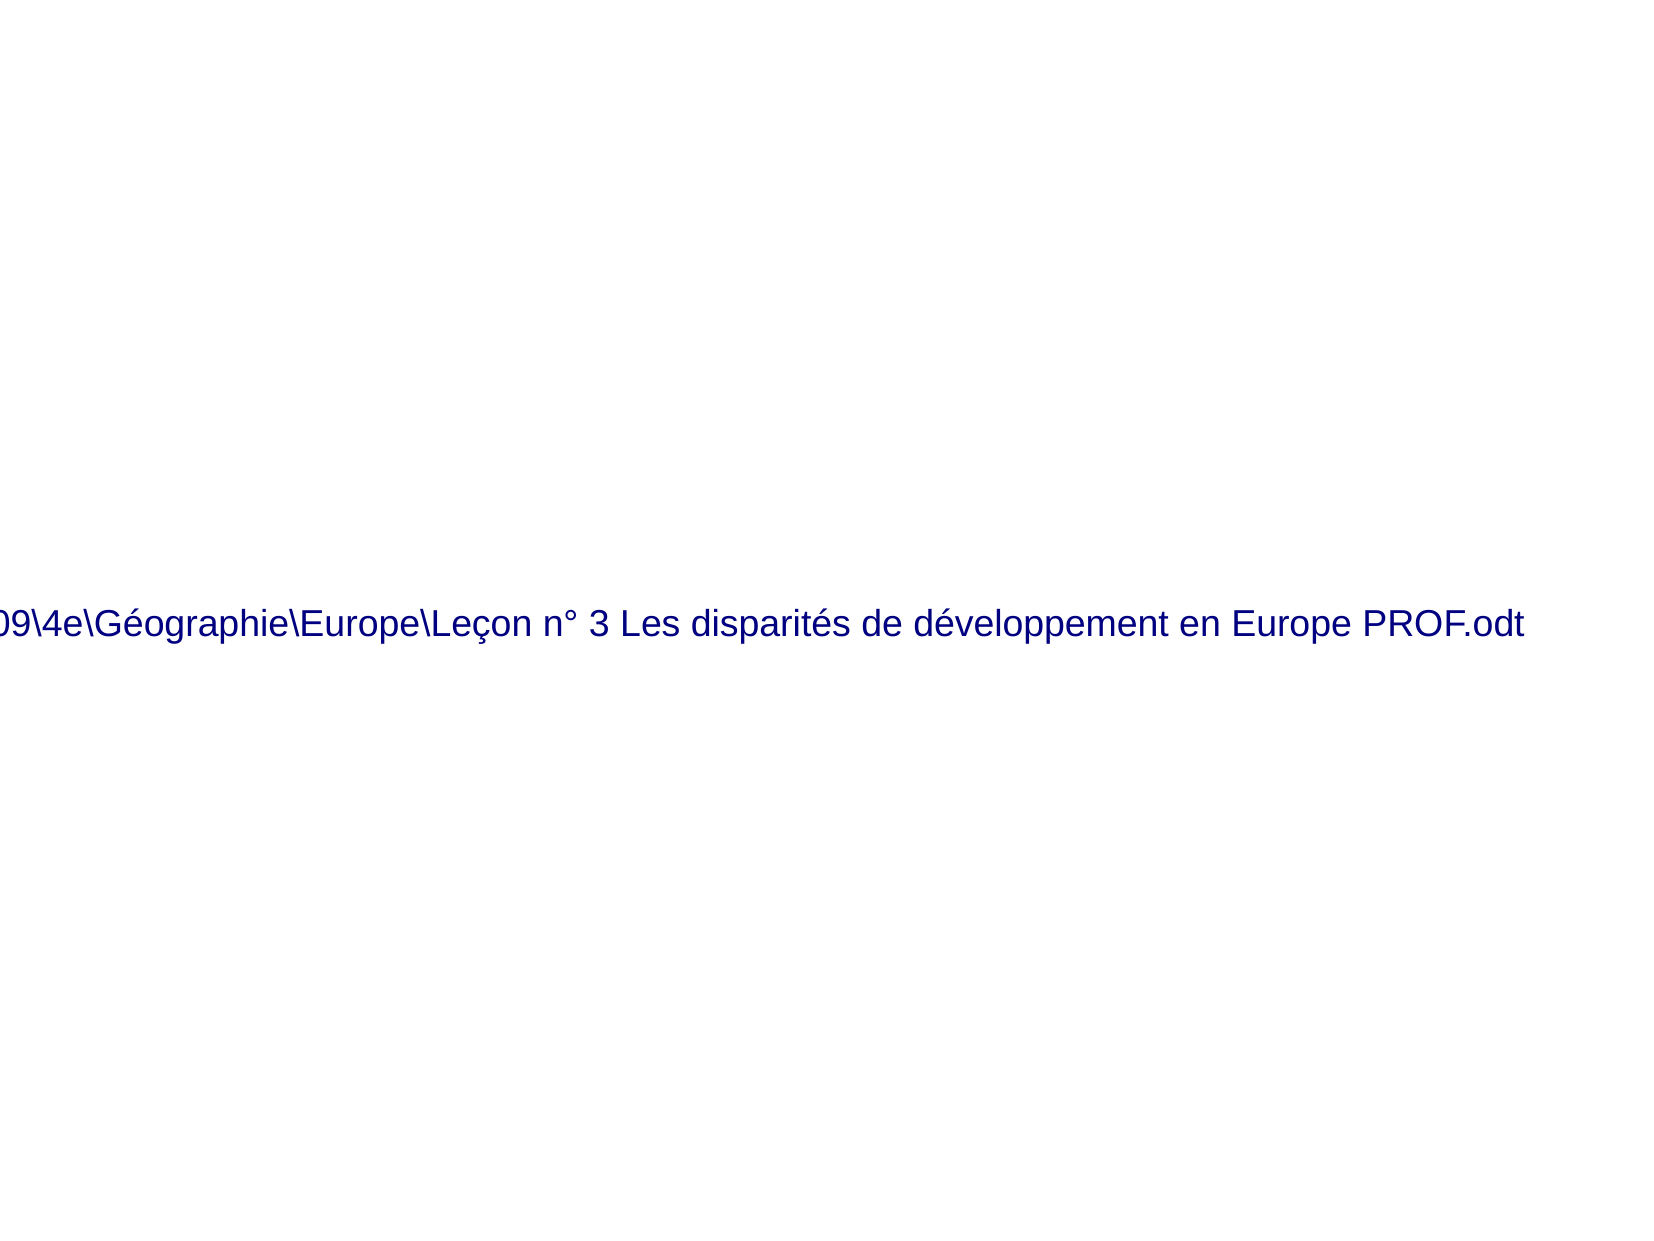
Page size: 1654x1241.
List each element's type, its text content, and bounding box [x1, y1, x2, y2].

text_box F:\2008-2009\4e\Géographie\Europe\Leçon n° 3 Les disparités de développement en Europe PROF.odt [0, 594, 1654, 666]
